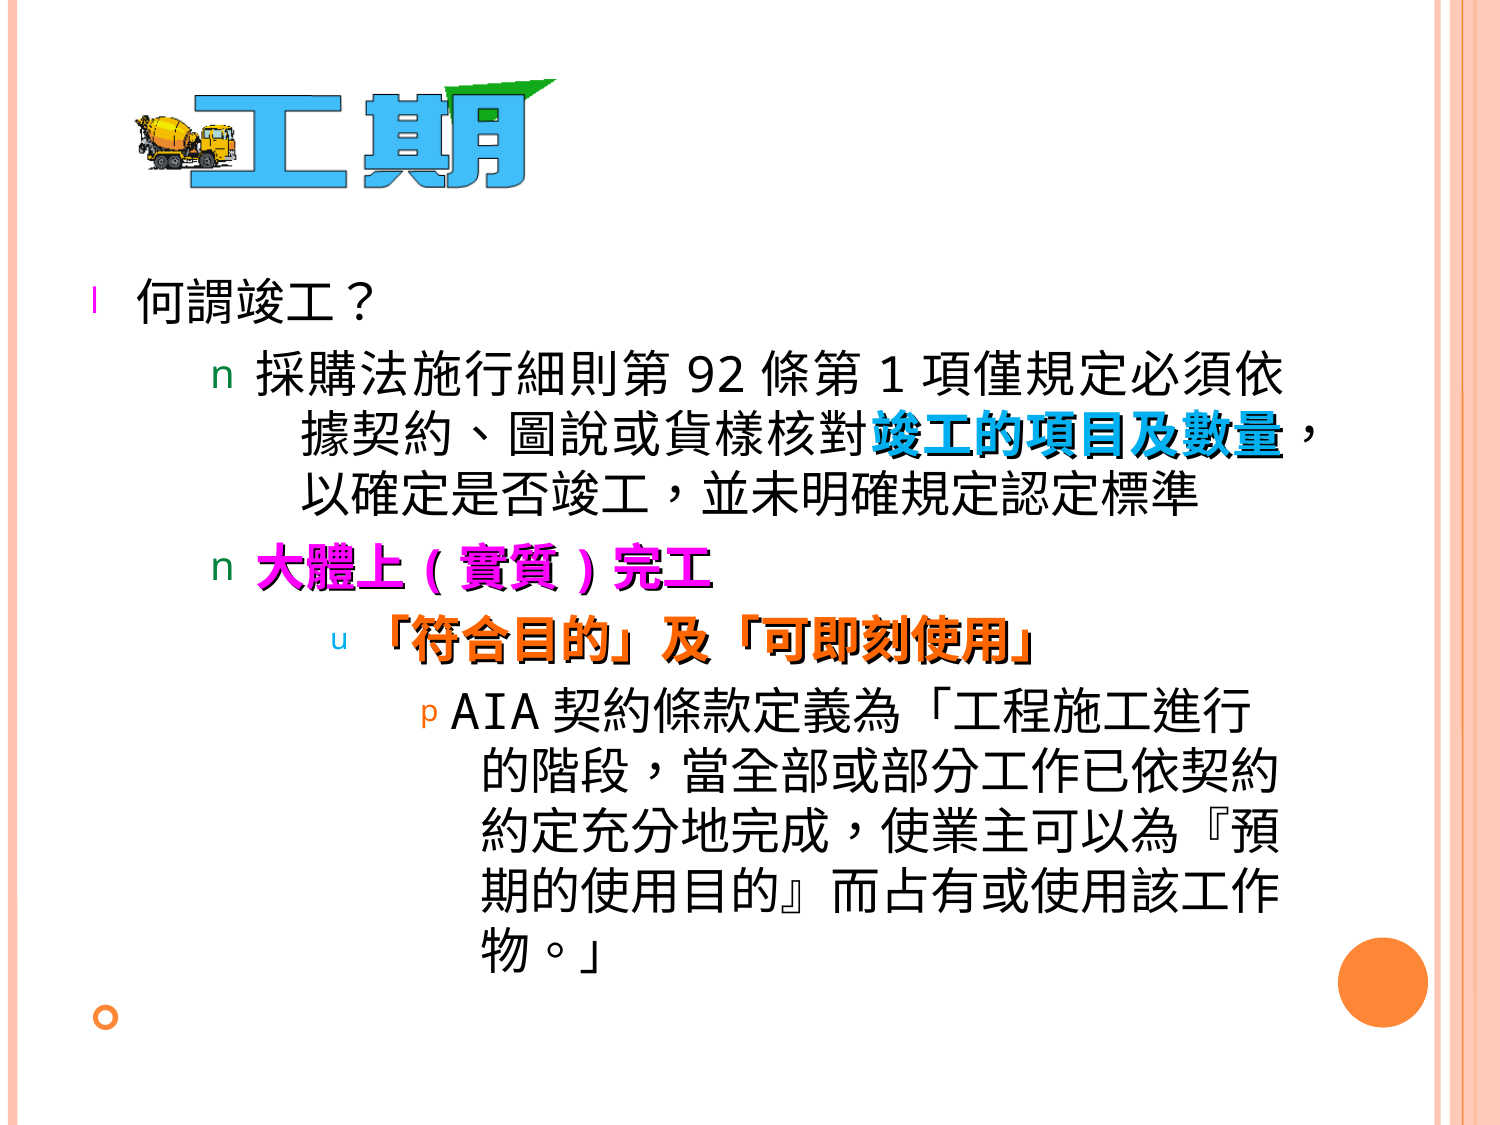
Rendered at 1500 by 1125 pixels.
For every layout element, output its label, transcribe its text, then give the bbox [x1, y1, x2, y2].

list 何謂竣工？ 採購法施行細則第92條第1項僅規定必須依據契約、圖說或貨樣核對竣工的項目及數量，以確定是否竣工，並未明確規定認定標準 大體上(實質)完工 「符合目的」及「可即刻使用」 AIA契約條款定義為「工程施工進行的階段，當全部或部分工作已依契約約定充分地完成，使業主可以為『預期的使用目的』而占有或使用該工作物。」 [75, 262, 1300, 1062]
picture [123, 78, 565, 192]
